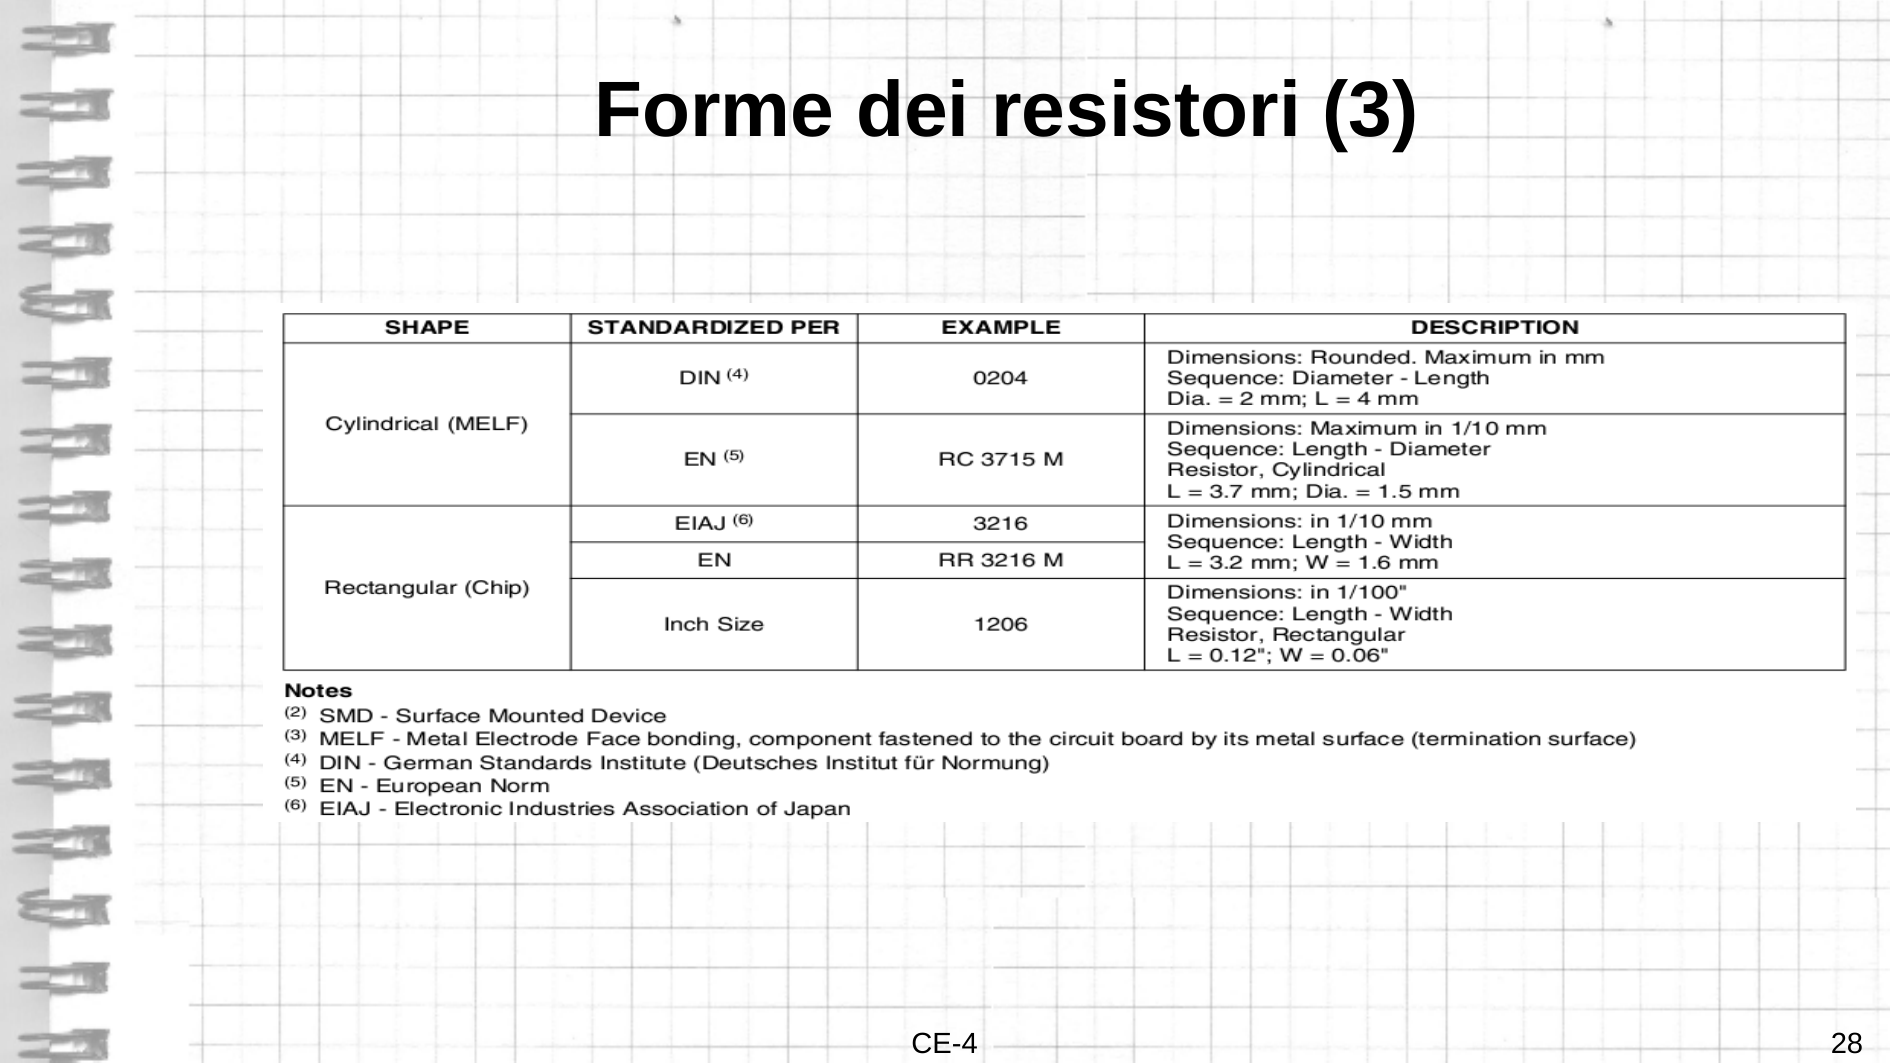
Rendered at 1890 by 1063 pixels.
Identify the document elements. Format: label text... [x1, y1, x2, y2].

picture [0, 0, 1890, 1063]
title Forme dei resistori (3) [124, 20, 1890, 198]
